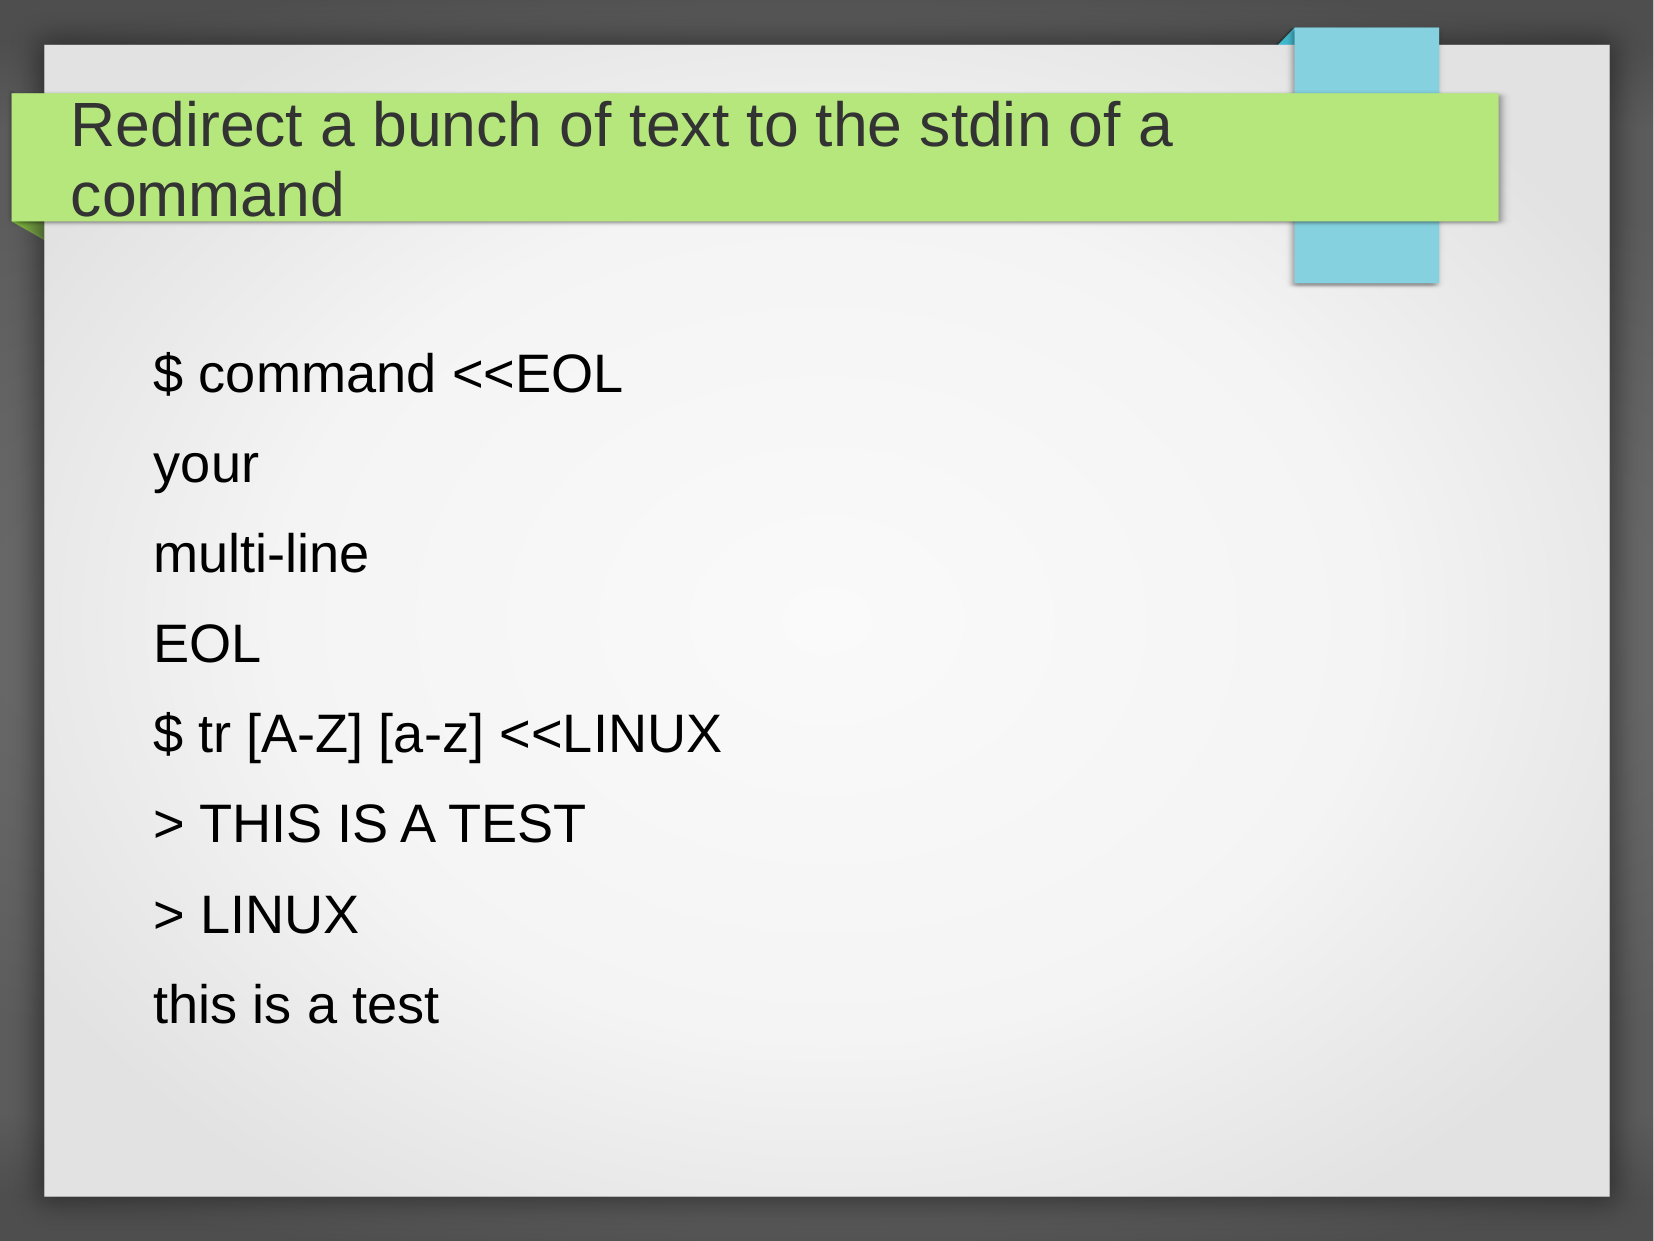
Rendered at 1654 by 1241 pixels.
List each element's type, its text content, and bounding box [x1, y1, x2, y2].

picture [0, 0, 1654, 1241]
title Redirect a bunch of text to the stdin of a command [70, 89, 1229, 230]
list $ command <<EOL your multi-line EOL $ tr [A-Z] [a-z] <<LINUX > THIS IS A TEST > LINUX this is a test [82, 343, 1538, 1063]
